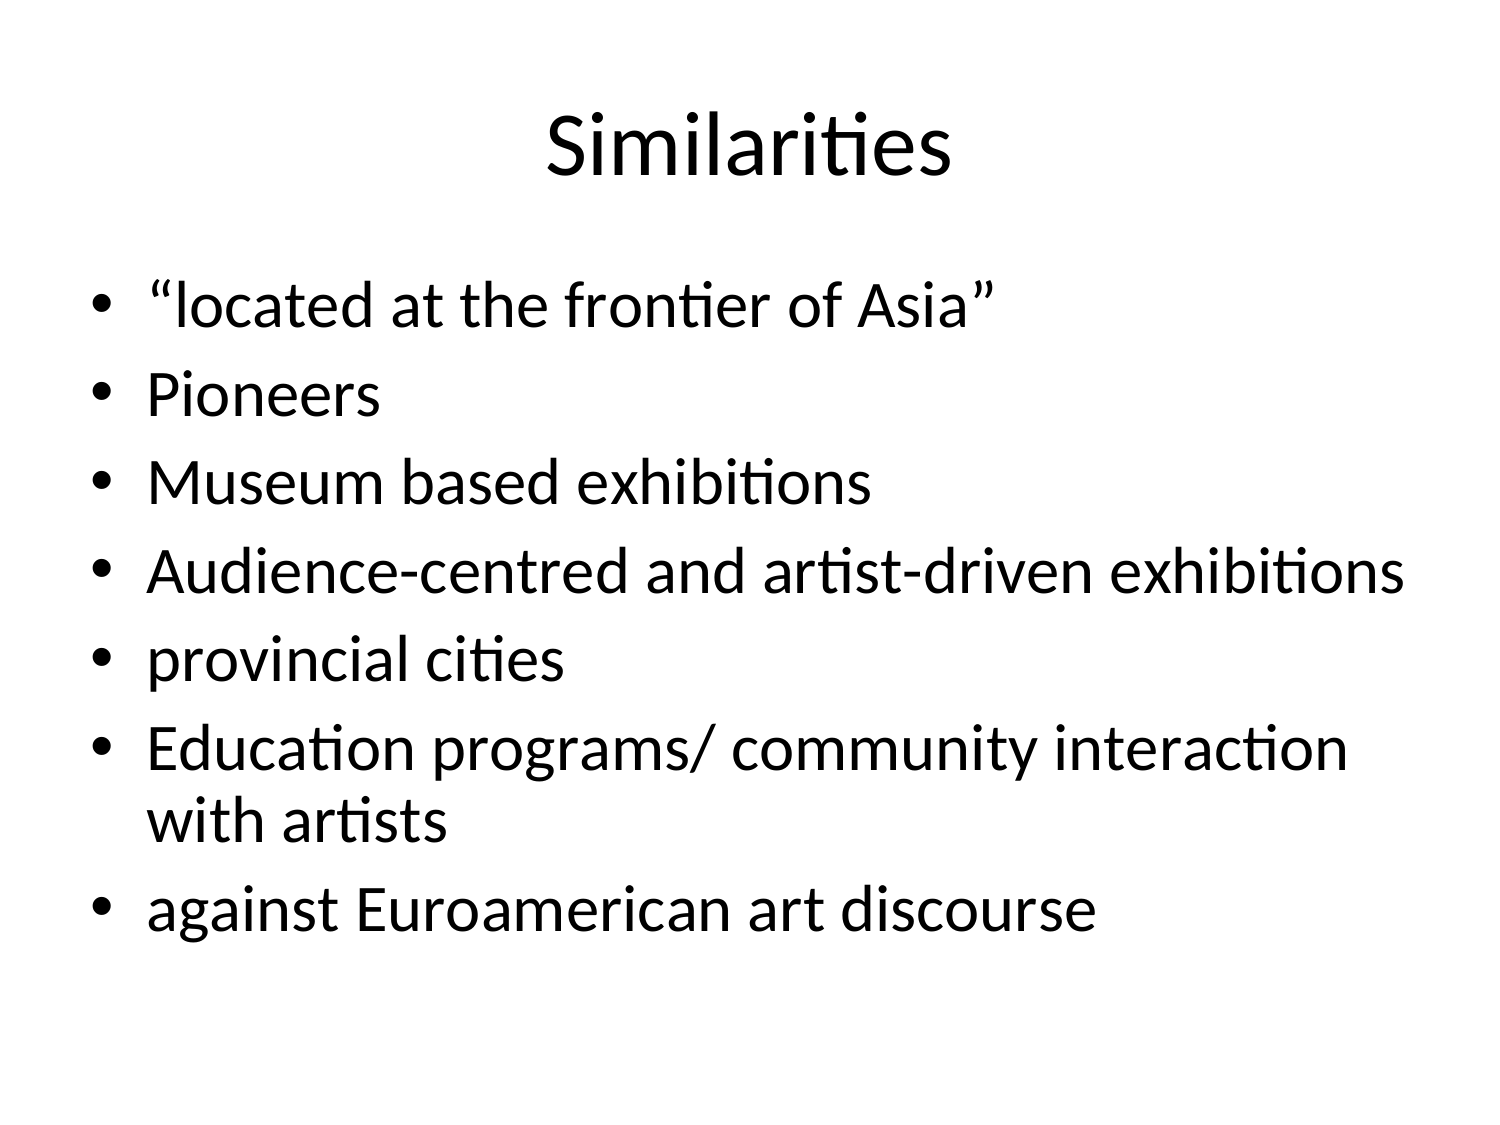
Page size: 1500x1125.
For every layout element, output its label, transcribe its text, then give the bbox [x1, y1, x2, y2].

title Similarities [75, 45, 1426, 233]
list “located at the frontier of Asia” Pioneers Museum based exhibitions Audience-centred and artist-driven exhibitions provincial cities Education programs/ community interaction with artists against Euroamerican art discourse [75, 262, 1426, 1025]
